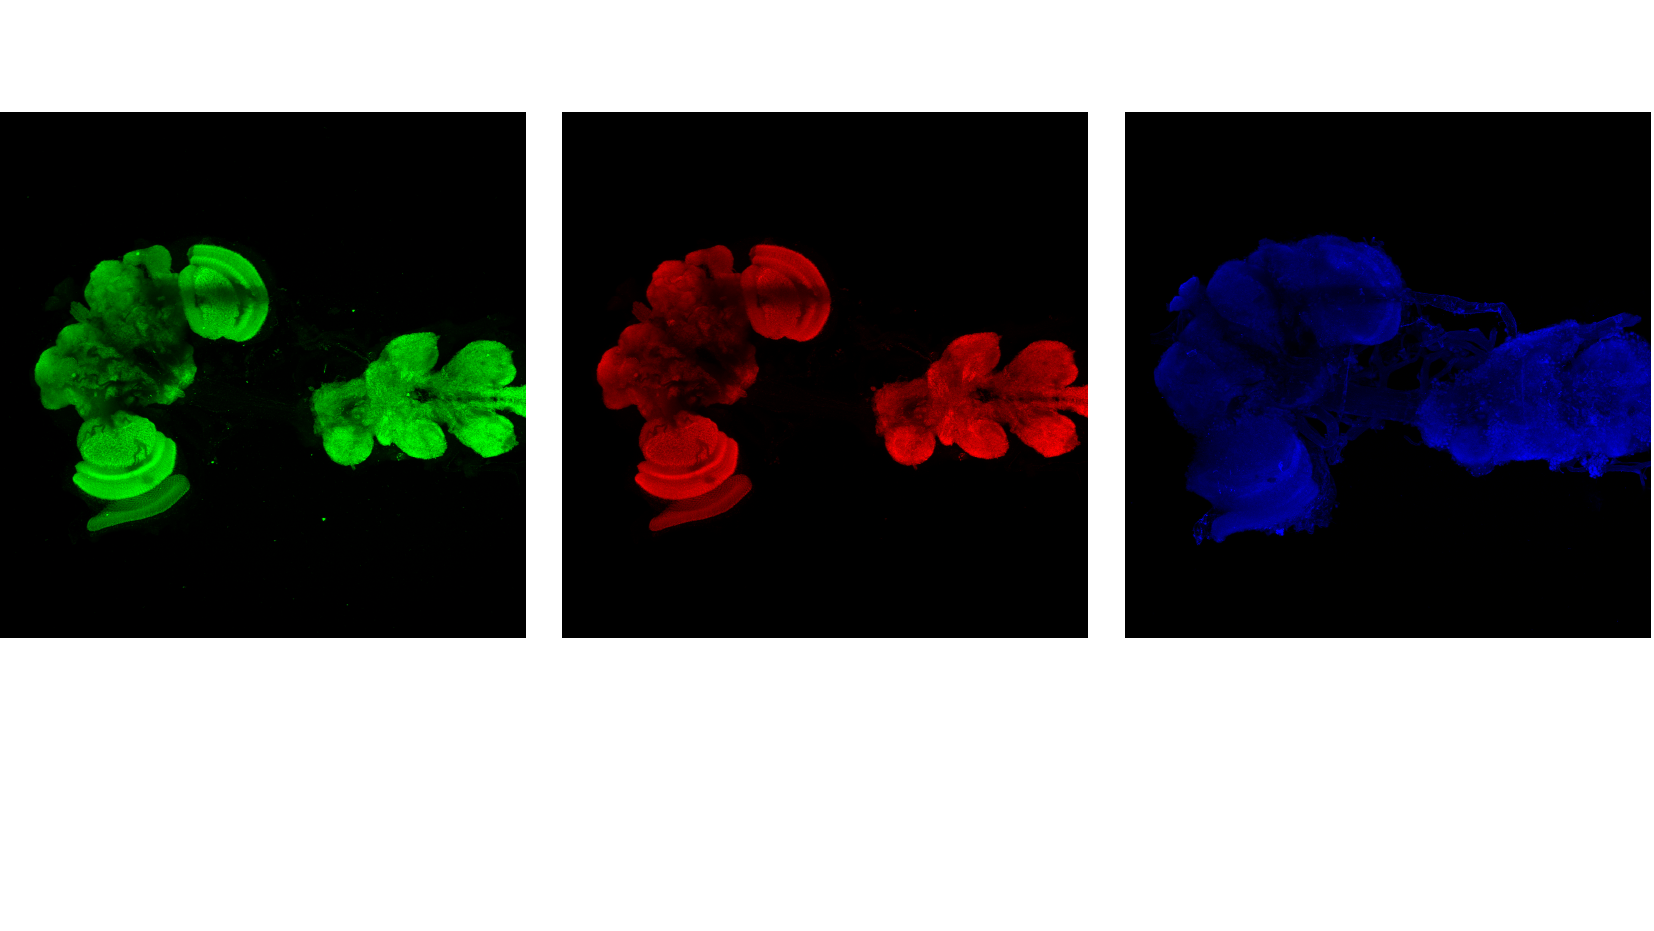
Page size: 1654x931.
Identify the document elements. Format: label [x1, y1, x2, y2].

picture [1125, 112, 1651, 638]
picture [562, 112, 1088, 638]
picture [0, 112, 526, 638]
